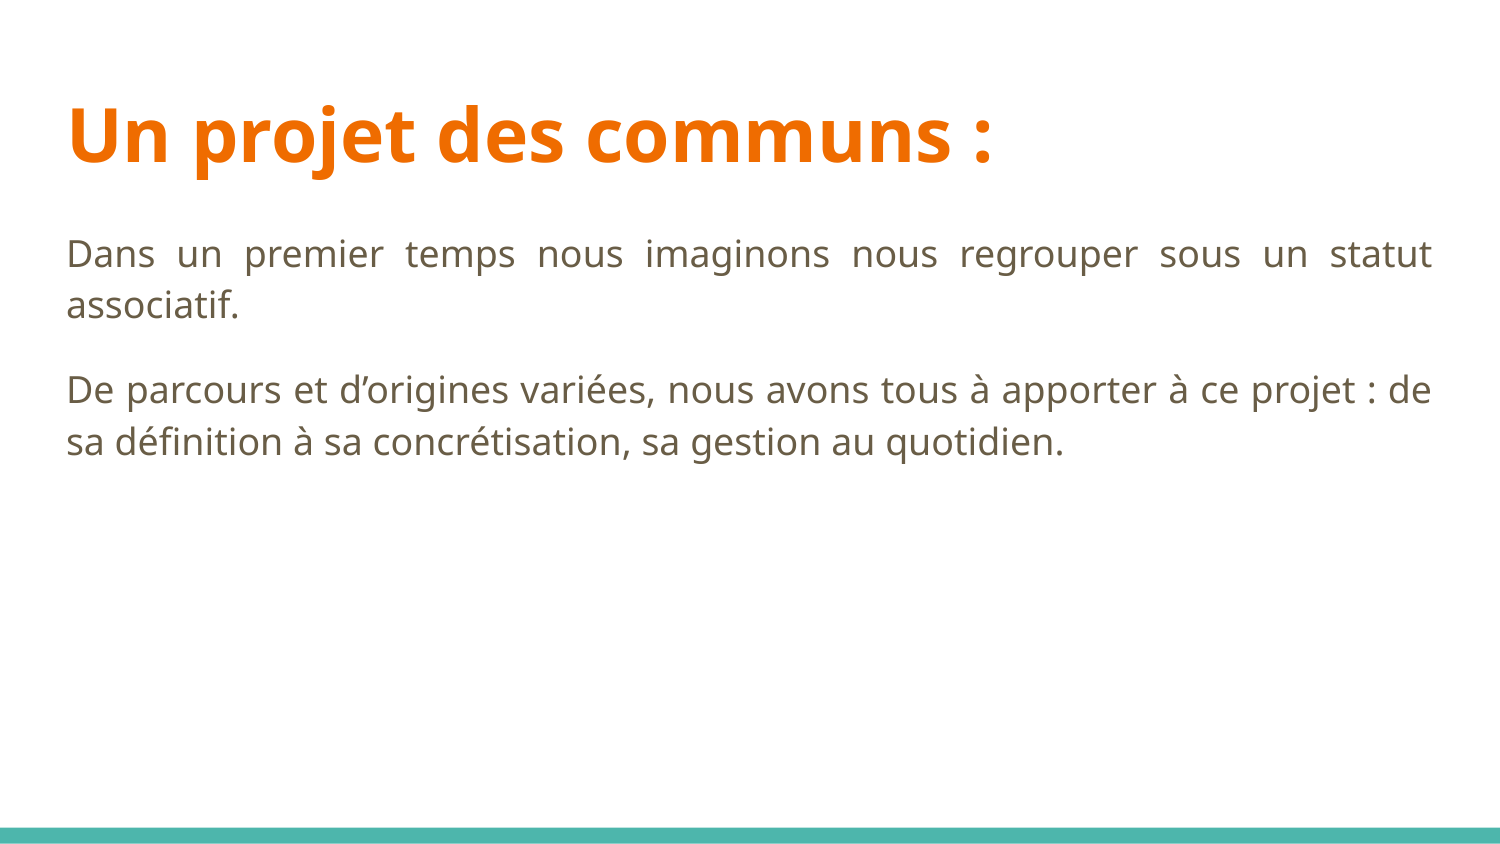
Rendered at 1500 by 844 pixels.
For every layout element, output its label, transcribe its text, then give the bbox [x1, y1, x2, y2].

list Dans un premier temps nous imaginons nous regrouper sous un statut associatif. De parcours et d’origines variées, nous avons tous à apporter à ce projet : de sa définition à sa concrétisation, sa gestion au quotidien. [51, 207, 1449, 750]
title Un projet des communs : [51, 72, 1449, 189]
